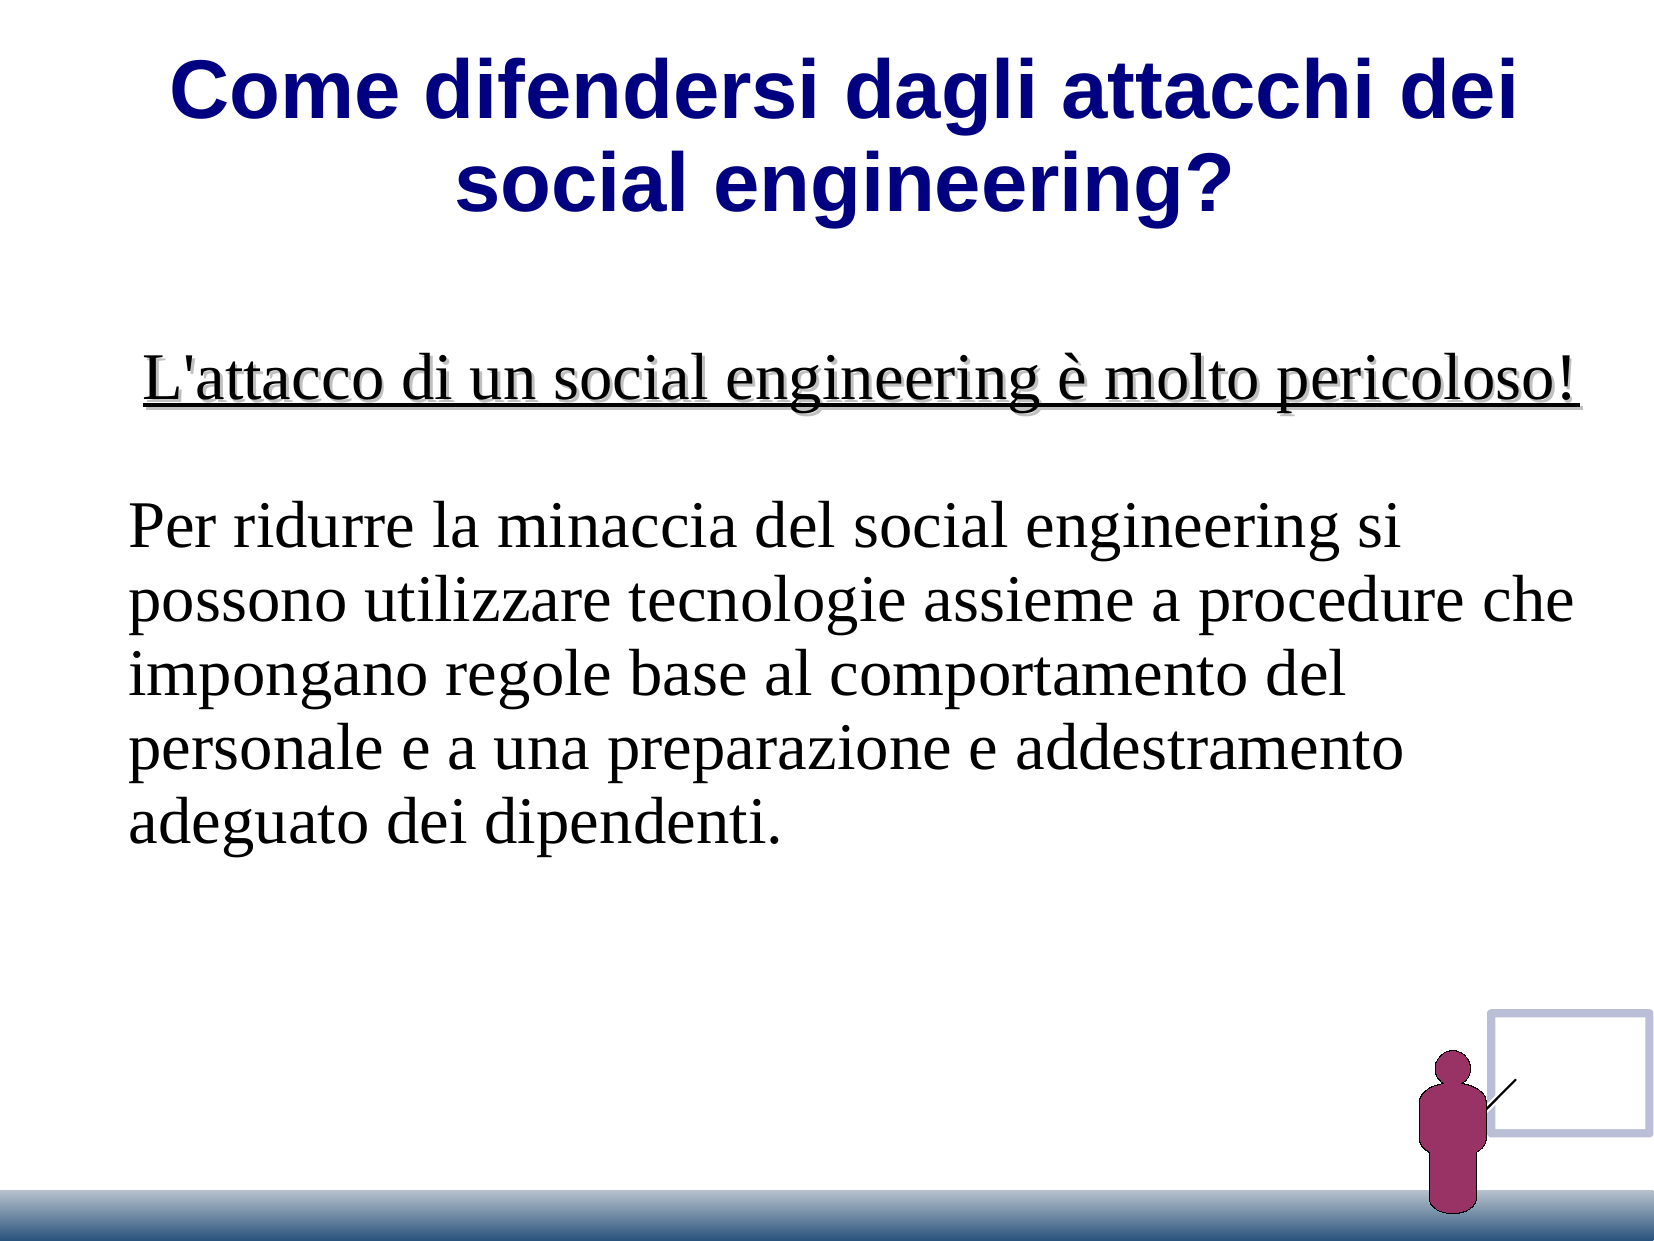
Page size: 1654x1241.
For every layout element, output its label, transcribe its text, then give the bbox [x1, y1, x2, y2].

title Come difendersi dagli attacchi dei social engineering? [156, 43, 1534, 230]
list L'attacco di un social engineering è molto pericoloso! Per ridurre la minaccia del social engineering si possono utilizzare tecnologie assieme a procedure che impongano regole base al comportamento del personale e a una preparazione e addestramento adeguato dei dipendenti. [88, 265, 1595, 1085]
